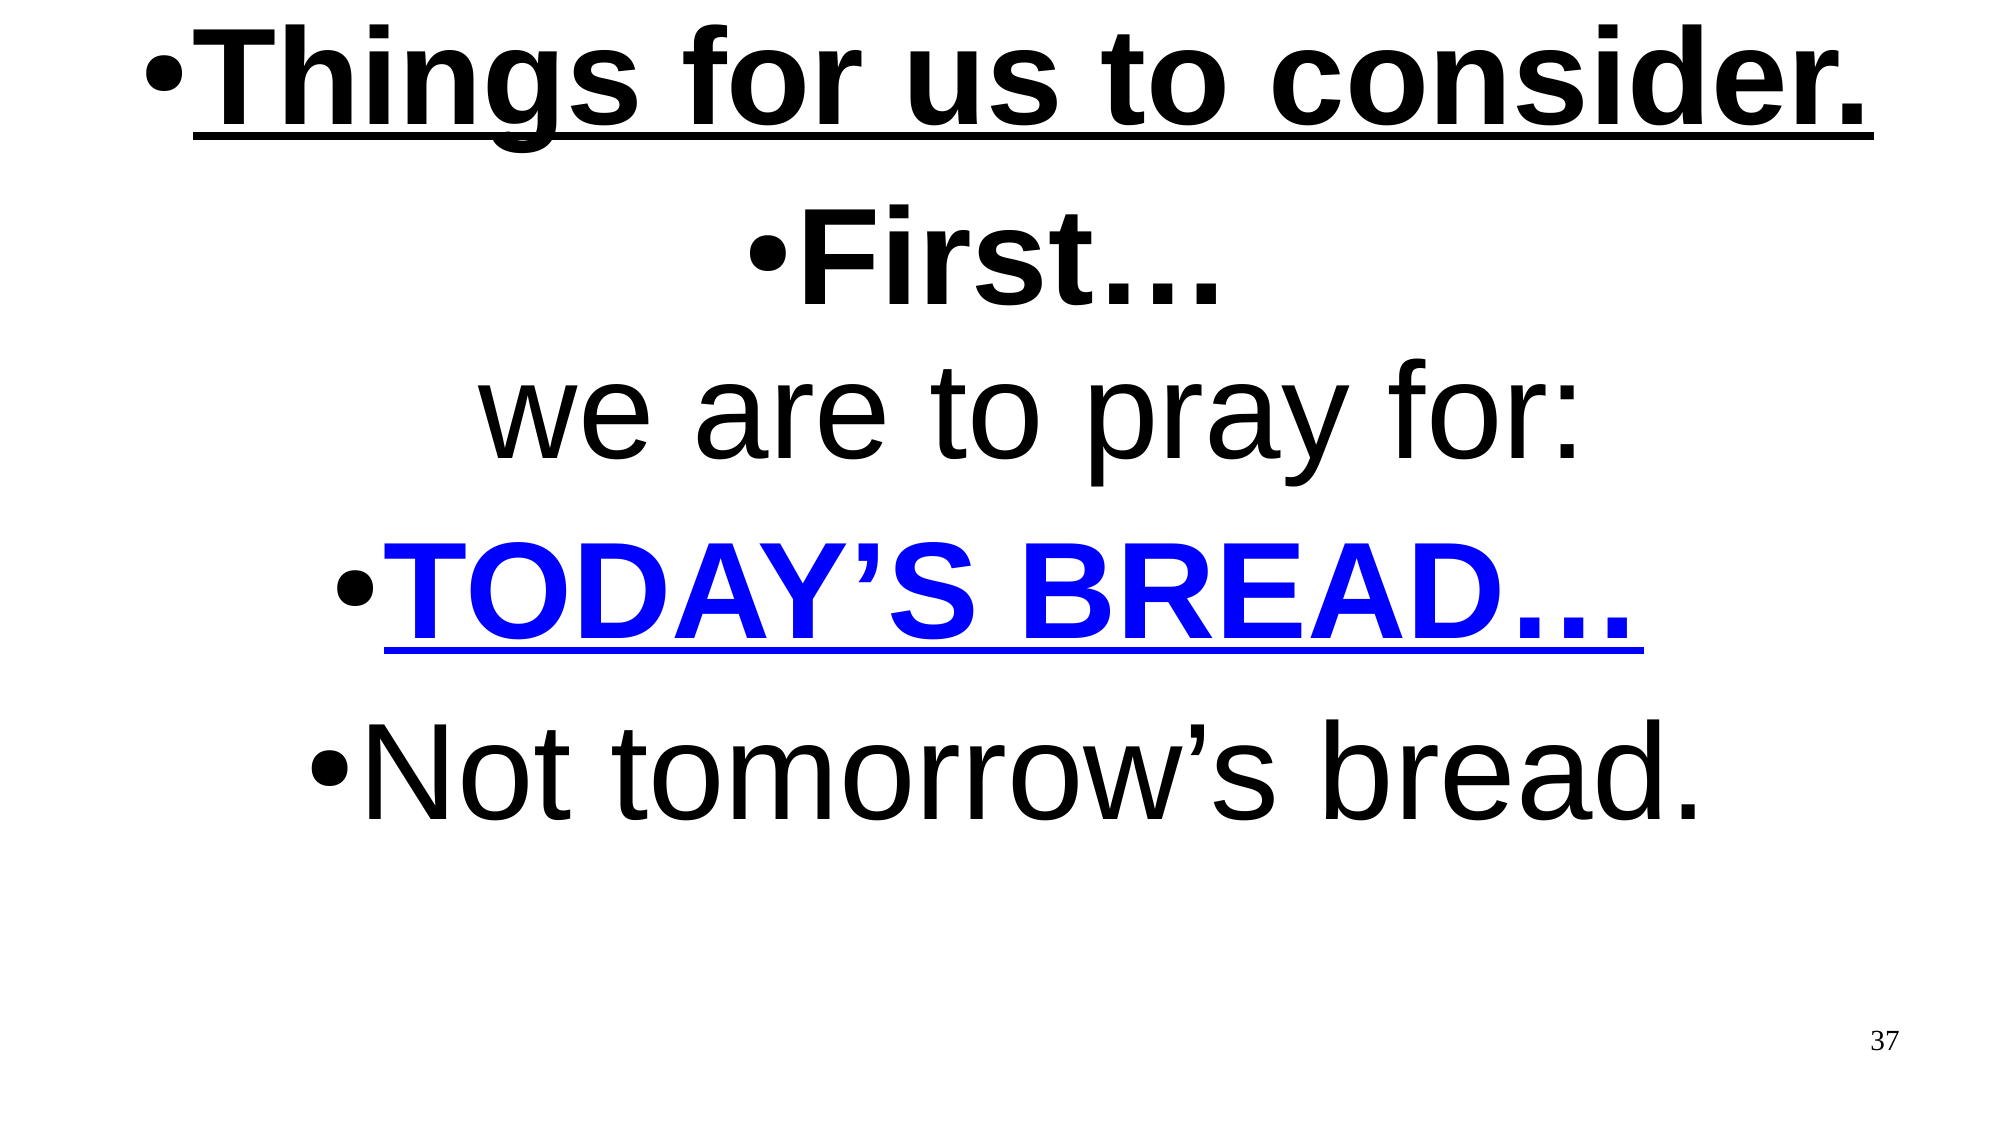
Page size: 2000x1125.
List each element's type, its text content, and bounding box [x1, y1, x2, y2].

list Things for us to consider. First… we are to pray for: TODAY’S BREAD… Not tomorrow’s bread. [0, 0, 1996, 1123]
